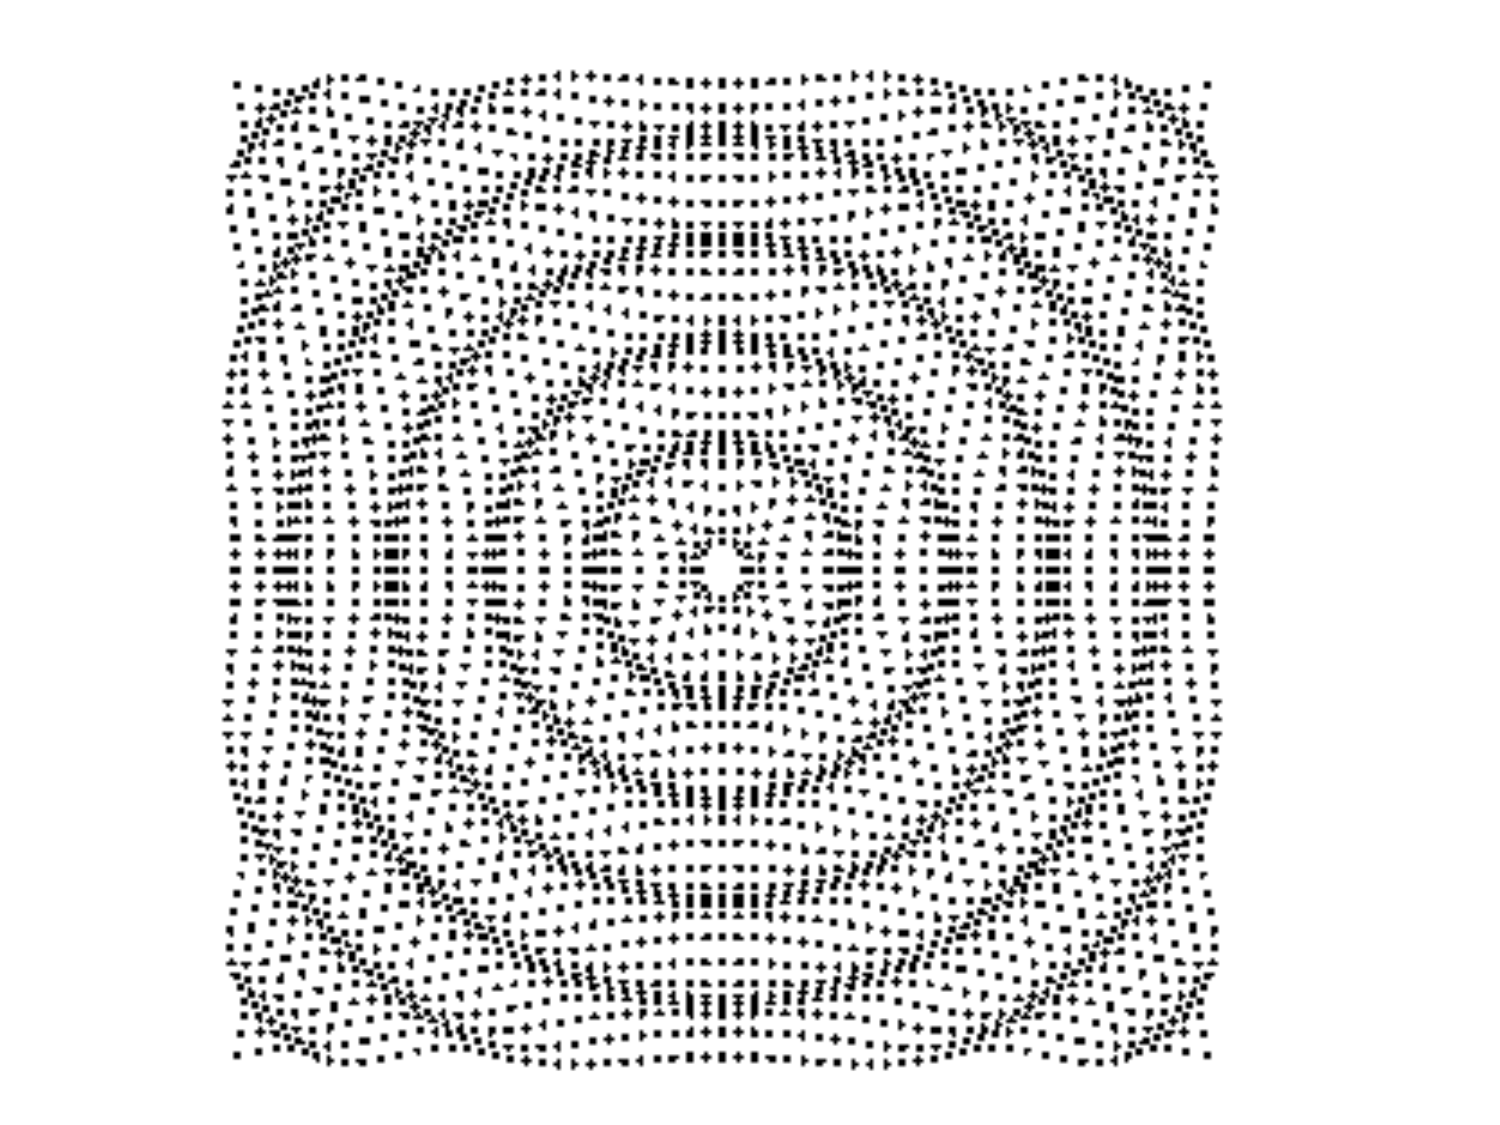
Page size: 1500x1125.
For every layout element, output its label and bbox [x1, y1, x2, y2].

picture [206, 54, 1241, 1089]
